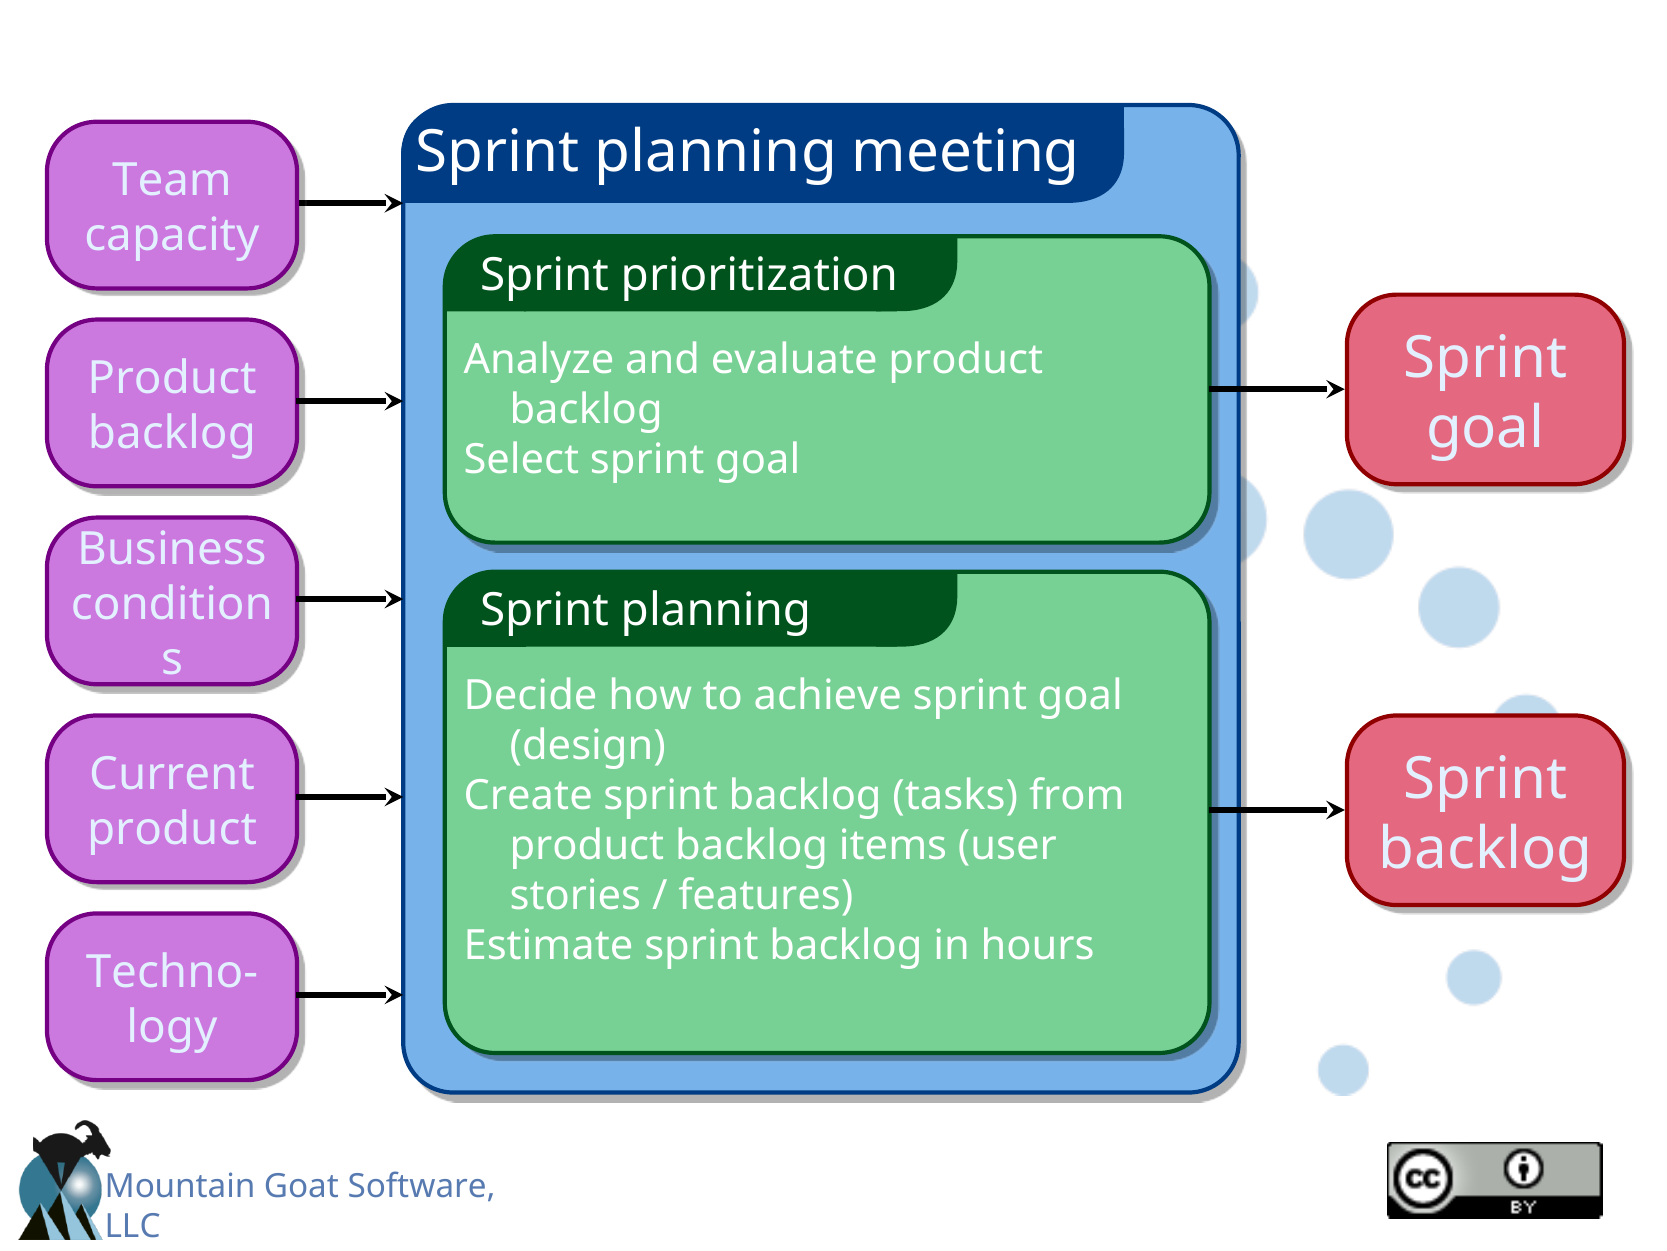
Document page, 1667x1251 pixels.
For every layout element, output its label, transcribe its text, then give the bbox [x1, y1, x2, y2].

picture [1387, 1142, 1603, 1219]
text_box [401, 105, 1239, 1093]
text_box Techno-logy [46, 913, 298, 1081]
text_box Sprint prioritization [471, 236, 945, 312]
text_box Decide how to achieve sprint goal (design) Create sprint backlog (tasks) from product backlog items (user stories / features) Estimate sprint backlog in hours [455, 659, 1208, 1026]
text_box Business conditions [46, 517, 298, 685]
text_box Sprint planning meeting [407, 105, 1137, 197]
picture [835, 156, 1563, 1096]
text_box Analyze and evaluate product backlog Select sprint goal [455, 323, 1164, 516]
text_box Sprint goal [1346, 294, 1625, 485]
text_box Sprint planning [471, 571, 891, 647]
text_box Product backlog [46, 319, 298, 487]
text_box Team capacity [46, 121, 298, 289]
picture [18, 1120, 111, 1240]
text_box Current product [46, 715, 298, 883]
text_box Sprint backlog [1346, 715, 1625, 906]
